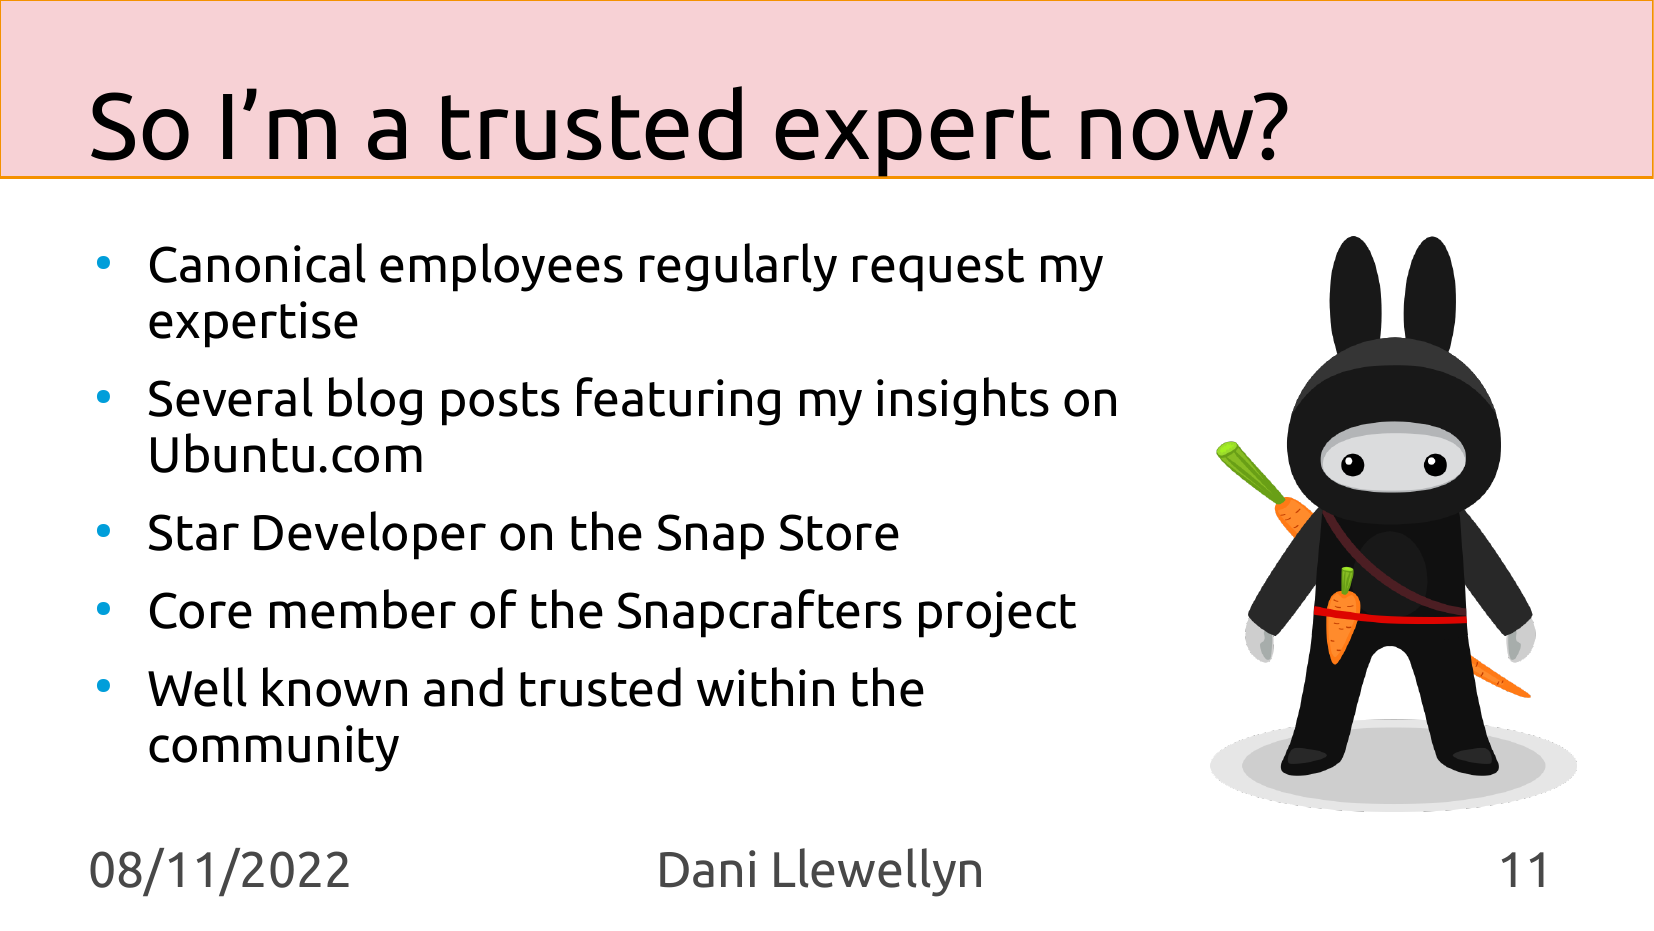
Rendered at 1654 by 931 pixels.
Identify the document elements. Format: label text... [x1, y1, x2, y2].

title So I’m a trusted expert now? [88, 14, 1565, 178]
picture [1210, 236, 1577, 813]
list Canonical employees regularly request my expertise Several blog posts featuring my insights on Ubuntu.com Star Developer on the Snap Store Core member of the Snapcrafters project Well known and trusted within the community [76, 236, 1140, 813]
